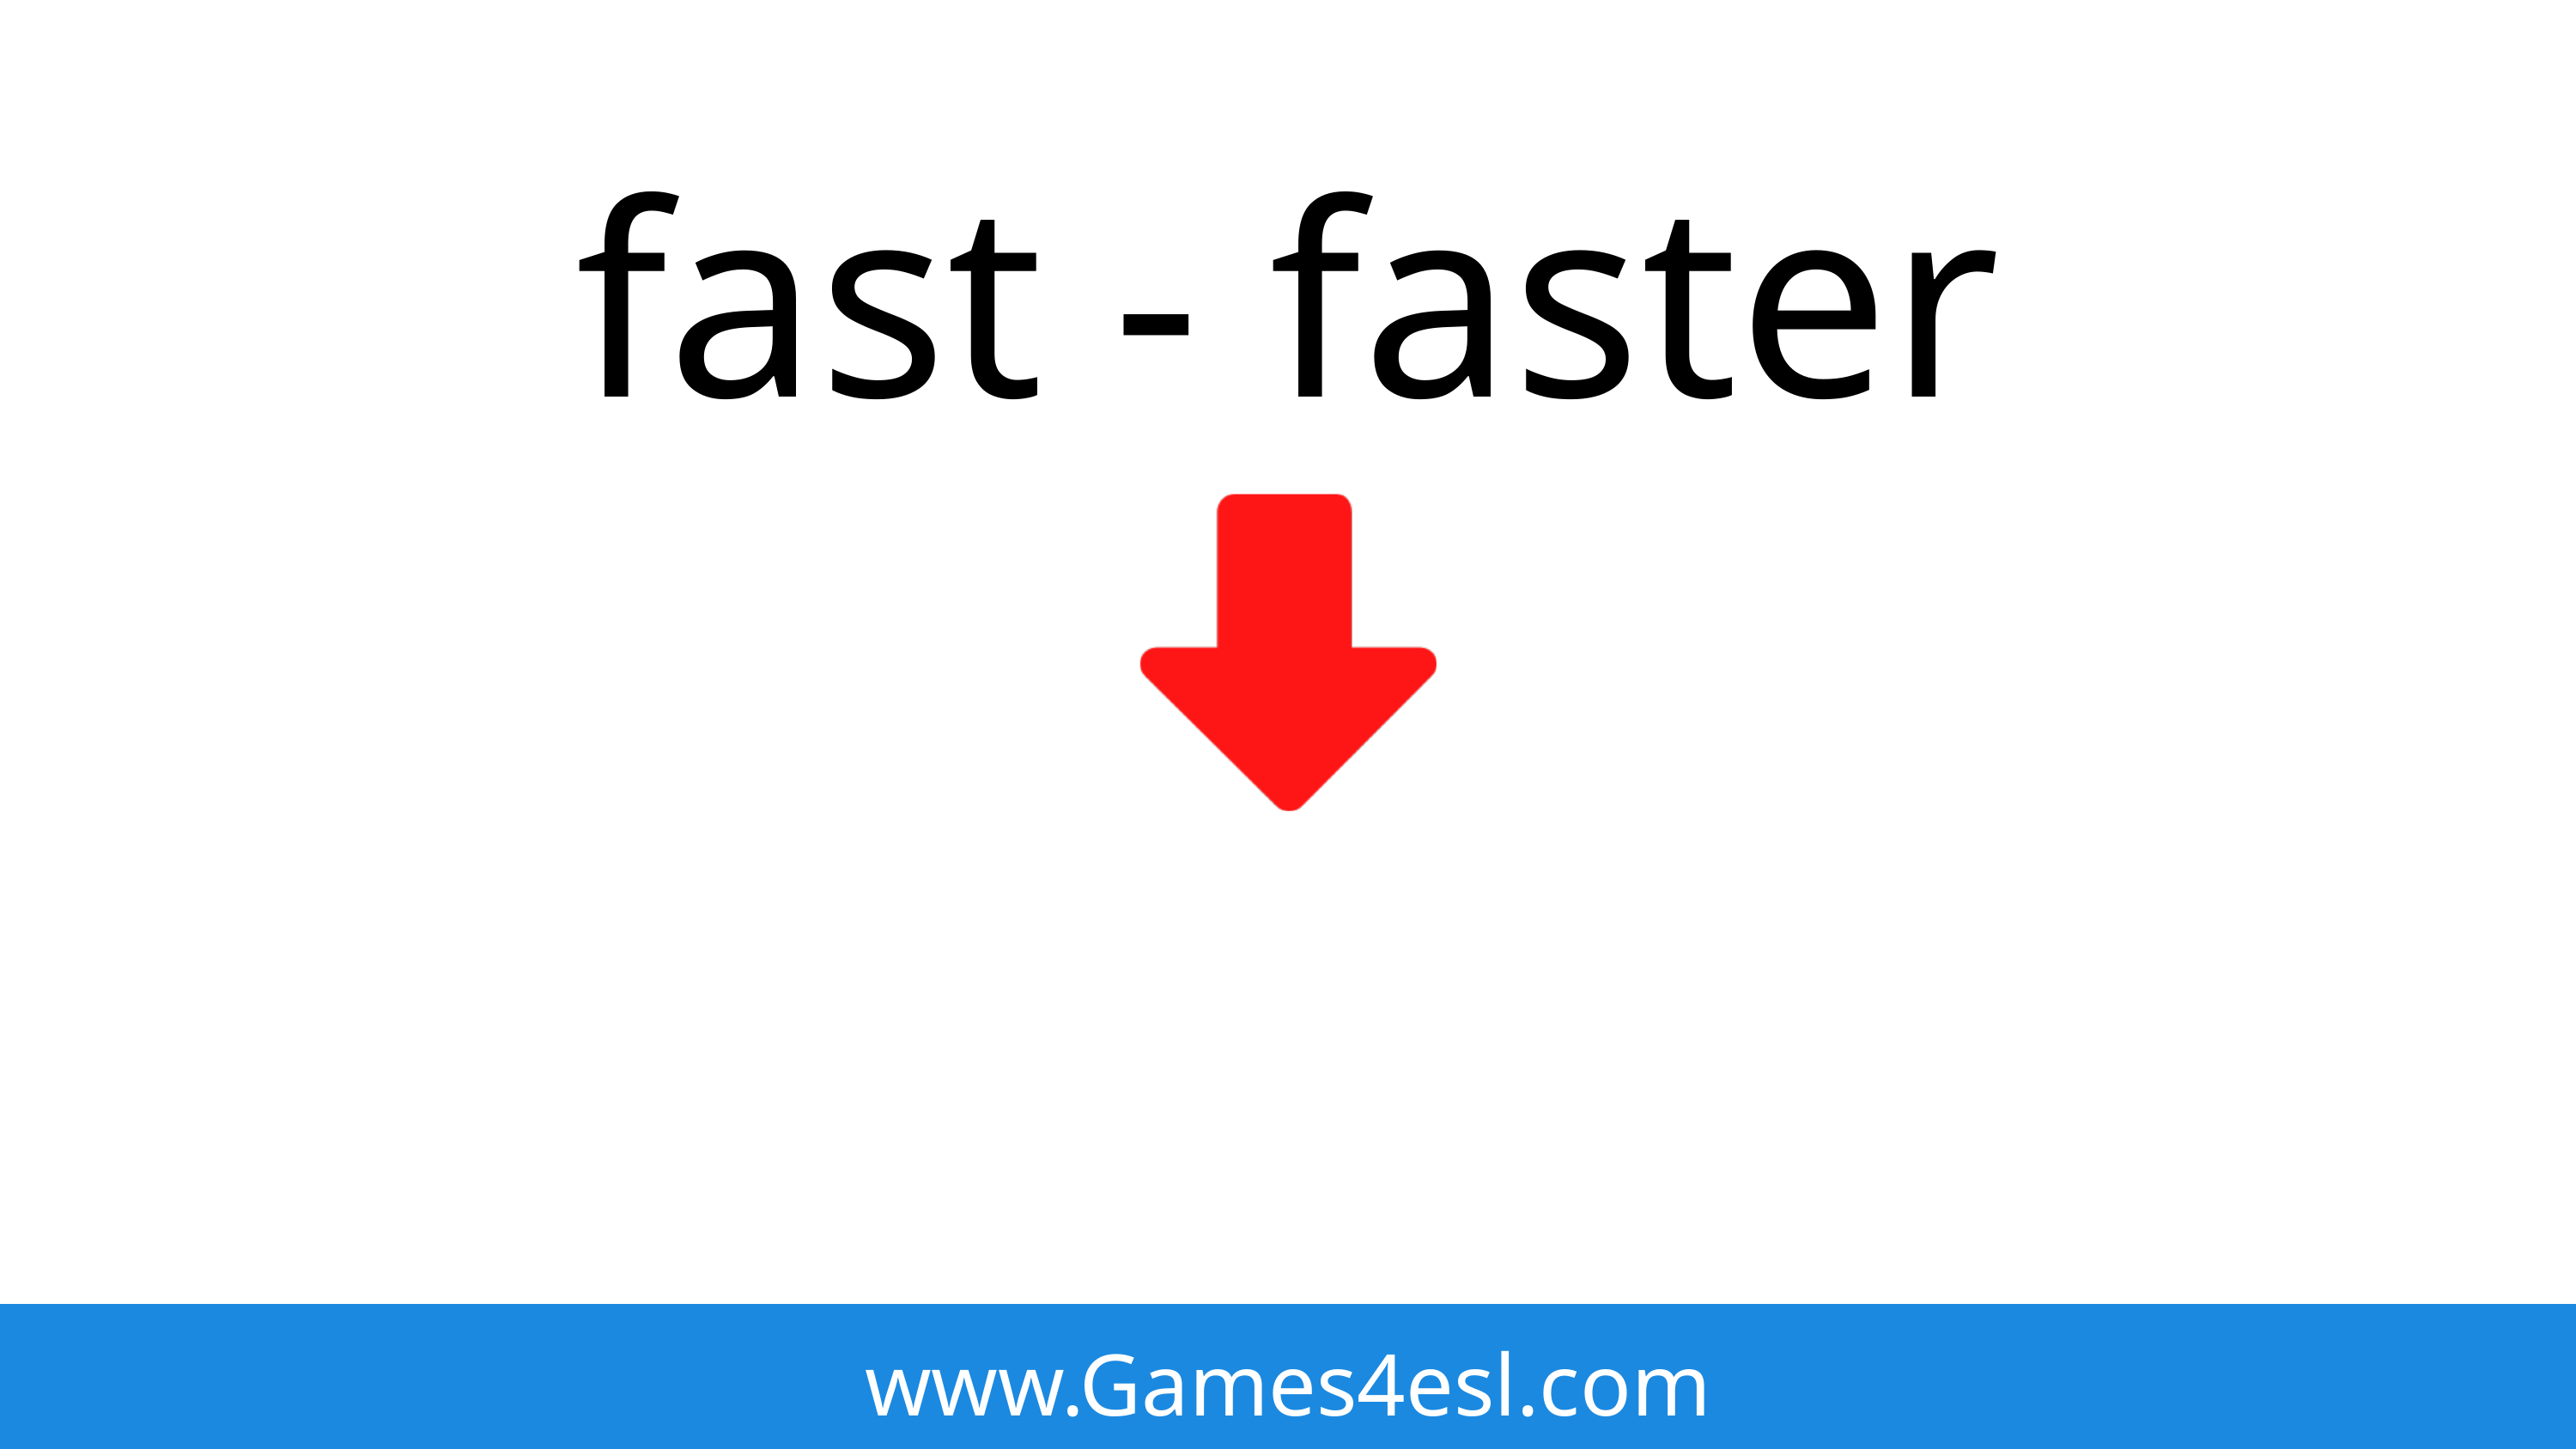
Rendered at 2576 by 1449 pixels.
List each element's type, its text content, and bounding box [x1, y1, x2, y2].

text_box www.Games4esl.com [842, 1314, 1734, 1426]
text_box [0, 1304, 2576, 1449]
text_box fast - faster [434, 75, 2142, 436]
picture [1139, 494, 1437, 811]
